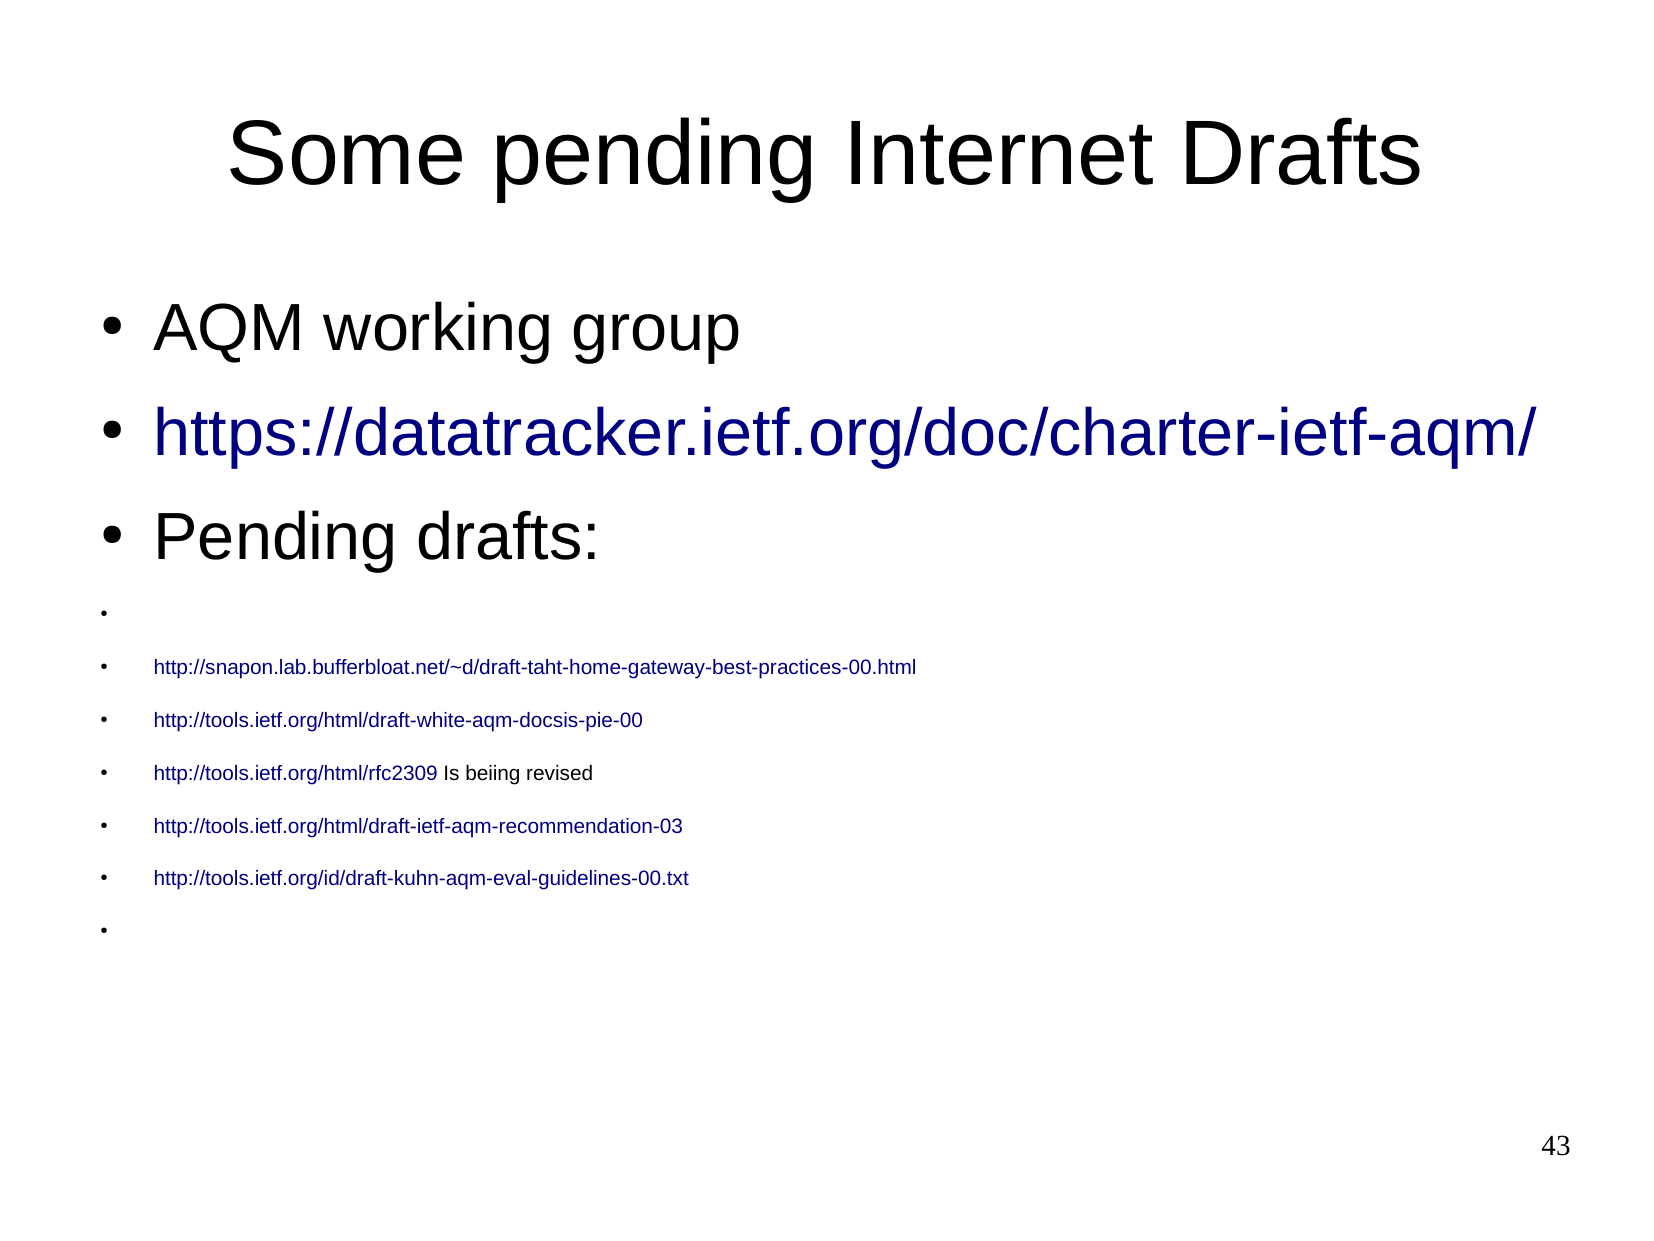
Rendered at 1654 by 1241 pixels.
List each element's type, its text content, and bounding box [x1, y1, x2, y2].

list AQM working group https://datatracker.ietf.org/doc/charter-ietf-aqm/ Pending drafts: http://snapon.lab.bufferbloat.net/~d/draft-taht-home-gateway-best-practices-00.html http://tools.ietf.org/html/draft-white-aqm-docsis-pie-00 http://tools.ietf.org/html/rfc2309 Is beiing revised http://tools.ietf.org/html/draft-ietf-aqm-recommendation-03 http://tools.ietf.org/id/draft-kuhn-aqm-eval-guidelines-00.txt [82, 290, 1571, 1010]
title Some pending Internet Drafts [82, 49, 1571, 257]
